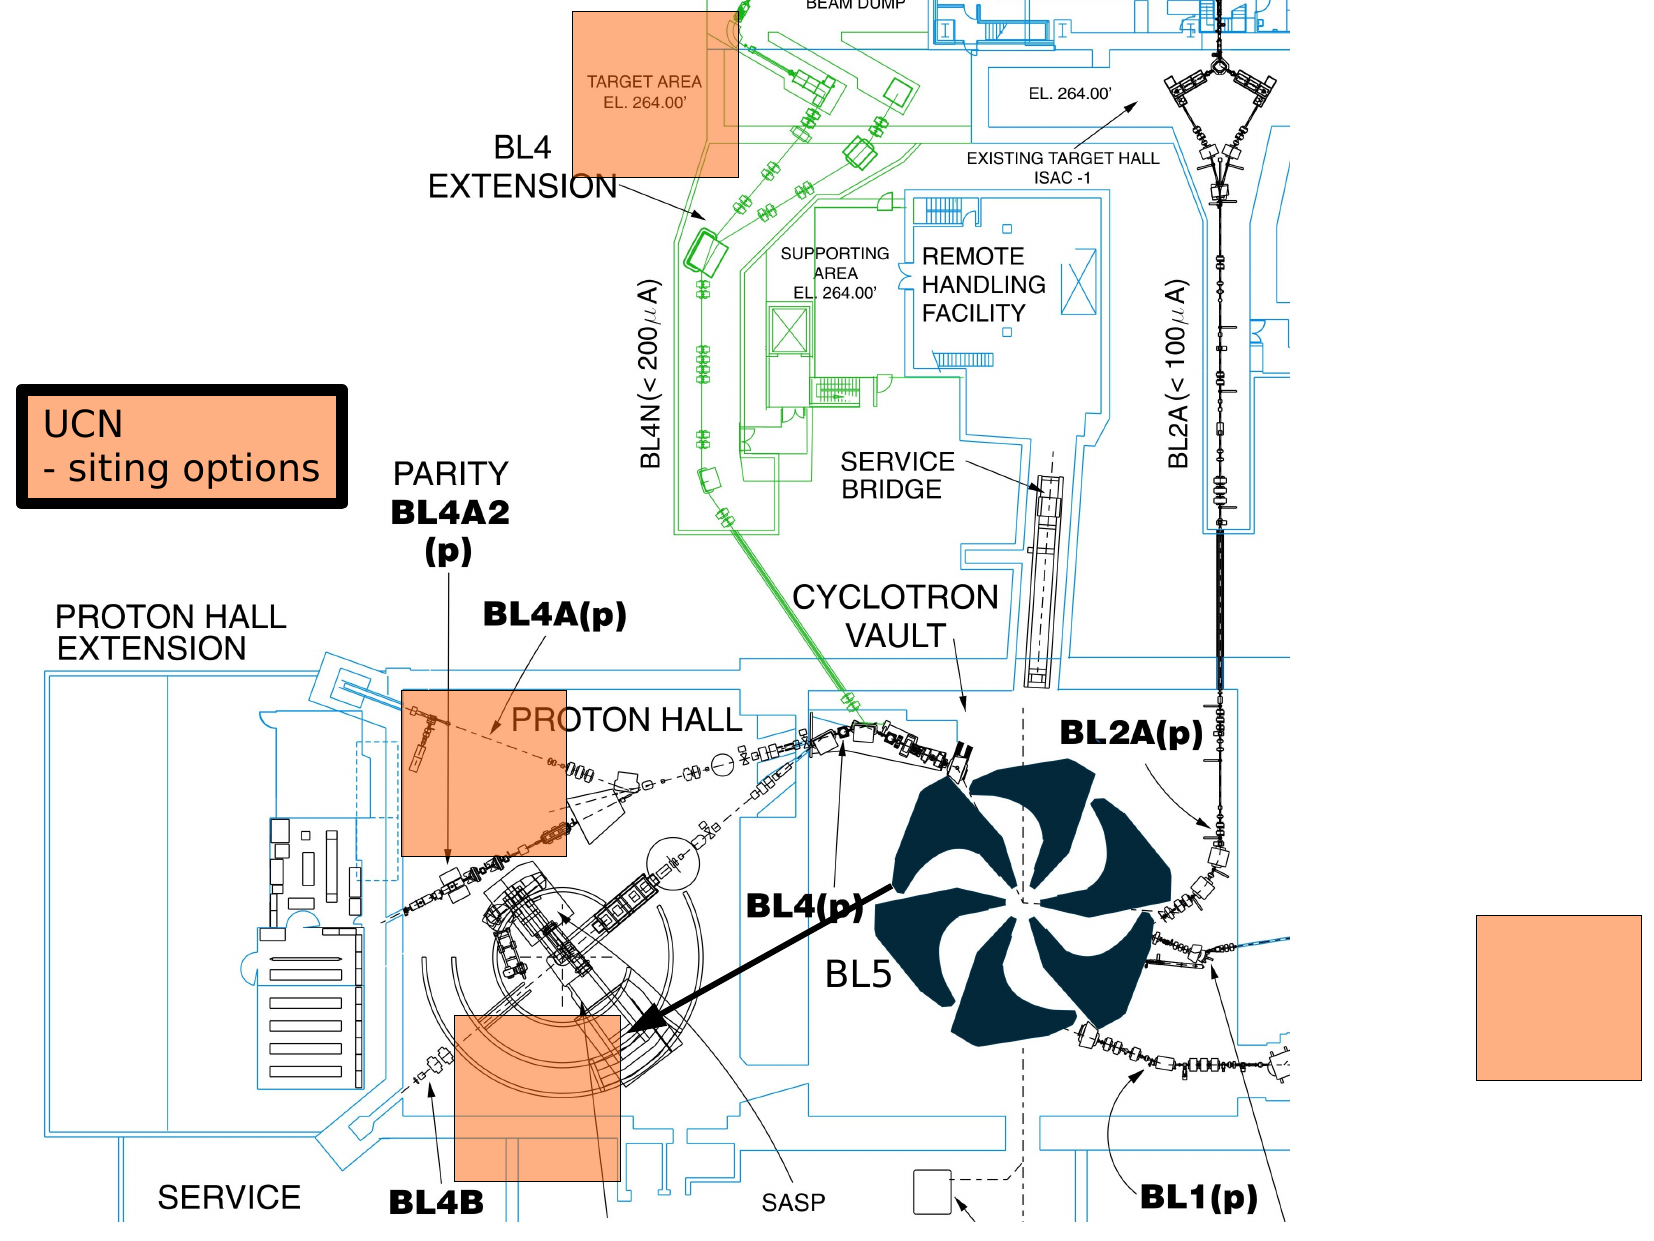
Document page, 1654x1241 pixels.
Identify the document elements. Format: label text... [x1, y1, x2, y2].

text_box [454, 1015, 621, 1182]
picture [14, 0, 1290, 1222]
text_box [1476, 915, 1642, 1081]
text_box [572, 11, 739, 178]
text_box UCN - siting options [21, 389, 342, 504]
text_box BL5 [809, 944, 910, 1004]
text_box [401, 690, 567, 857]
